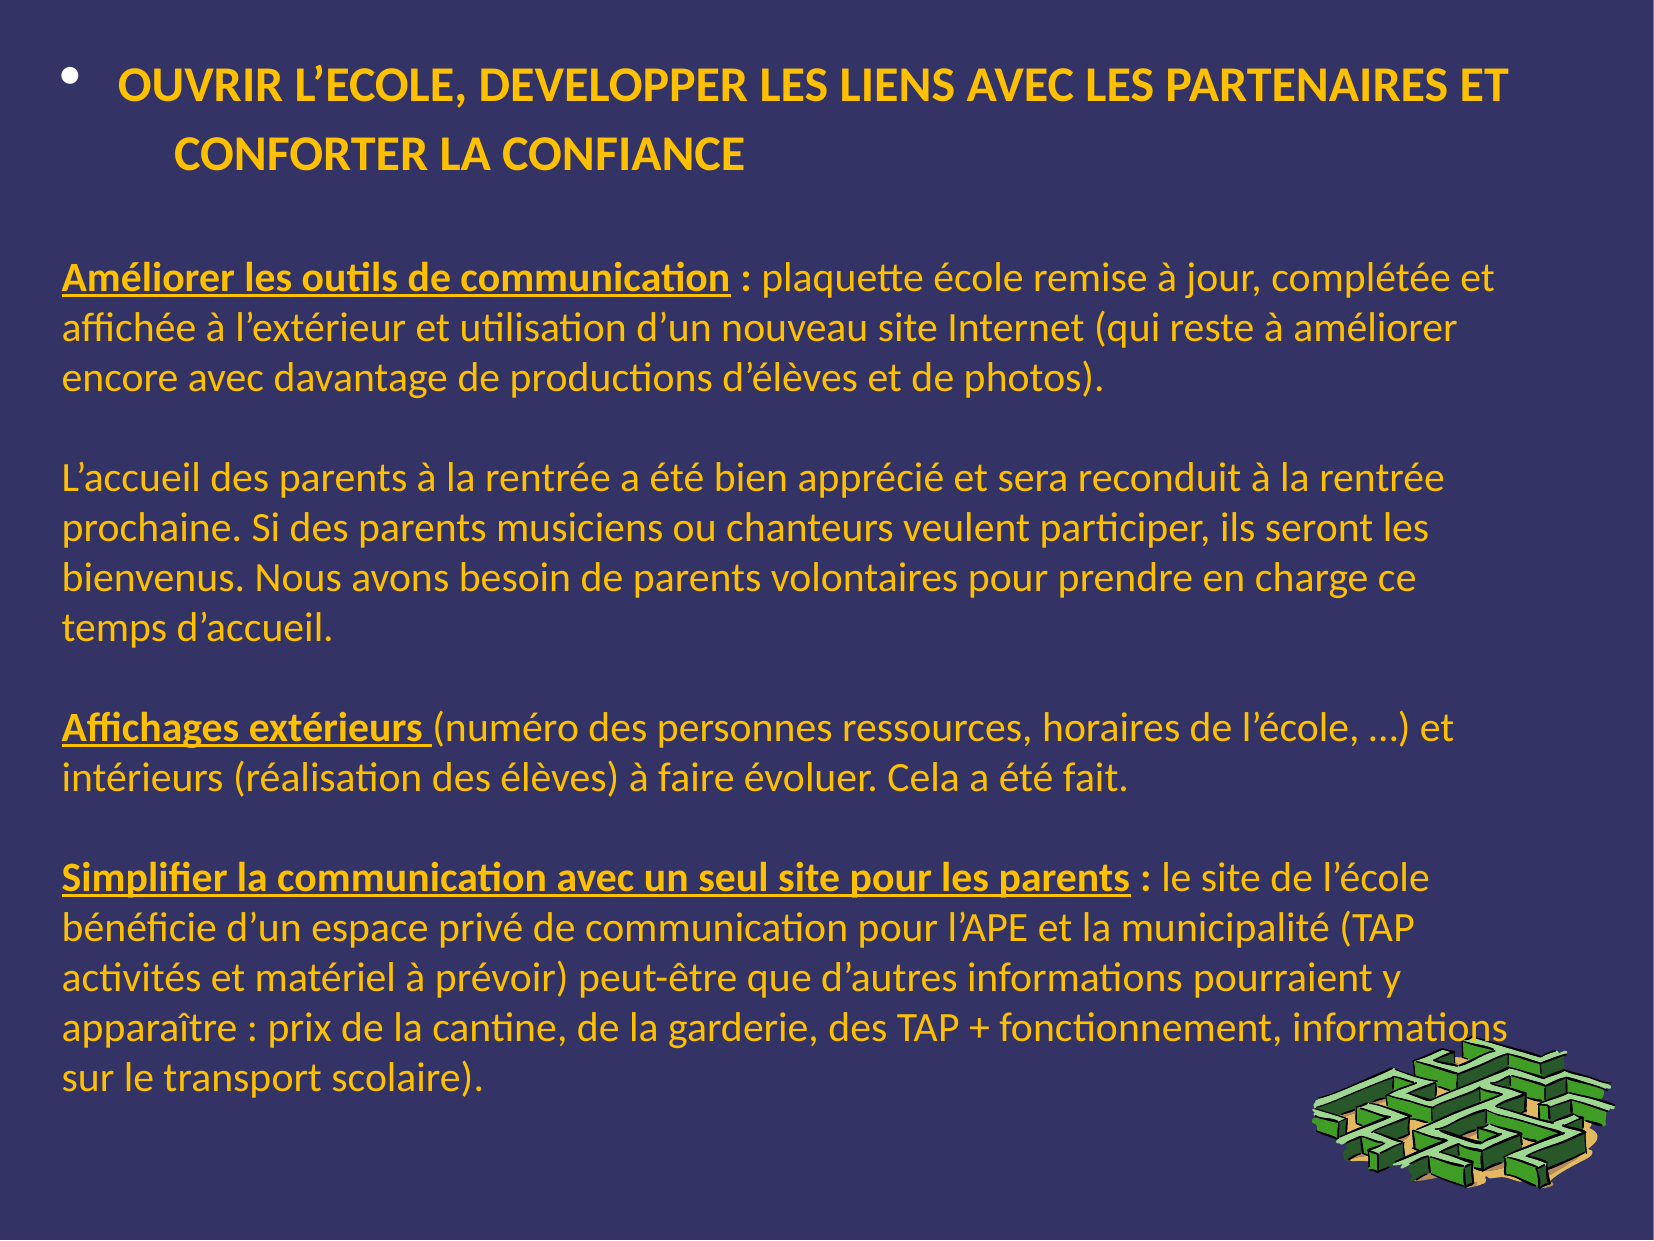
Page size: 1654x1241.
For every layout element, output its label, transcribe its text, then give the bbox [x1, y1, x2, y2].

text_box OUVRIR L’ECOLE, DEVELOPPER LES LIENS AVEC LES PARTENAIRES ET CONFORTER LA CONFIANCE Améliorer les outils de communication : plaquette école remise à jour, complétée et affichée à l’extérieur et utilisation d’un nouveau site Internet (qui reste à améliorer encore avec davantage de productions d’élèves et de photos). L’accueil des parents à la rentrée a été bien apprécié et sera reconduit à la rentrée prochaine. Si des parents musiciens ou chanteurs veulent participer, ils seront les bienvenus. Nous avons besoin de parents volontaires pour prendre en charge ce temps d’accueil. Affichages extérieurs (numéro des personnes ressources, horaires de l’école, …) et intérieurs (réalisation des élèves) à faire évoluer. Cela a été fait. Simplifier la communication avec un seul site pour les parents : le site de l’école bénéficie d’un espace privé de communication pour l’APE et la municipalité (TAP activités et matériel à prévoir) peut-être que d’autres informations pourraient y apparaître : prix de la cantine, de la garderie, des TAP + fonctionnement, informations sur le transport scolaire). [47, 35, 1537, 1215]
